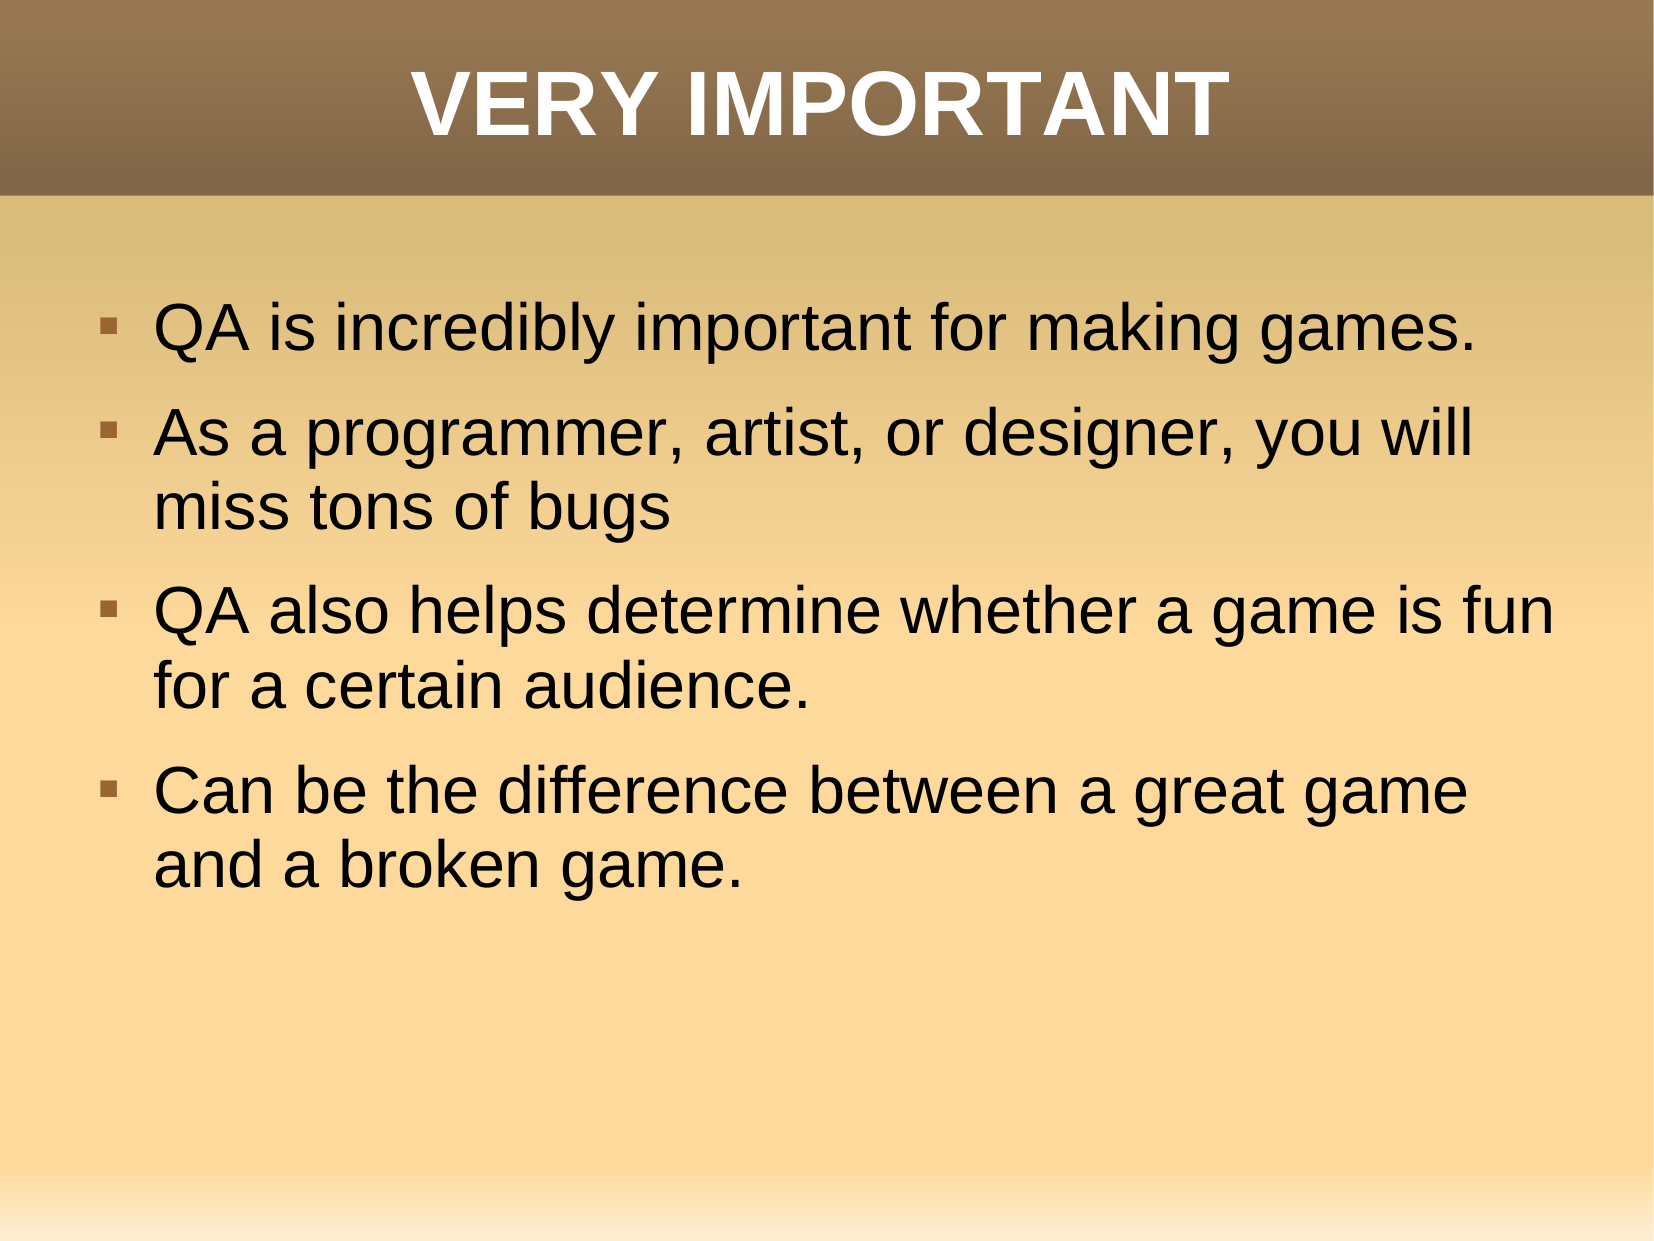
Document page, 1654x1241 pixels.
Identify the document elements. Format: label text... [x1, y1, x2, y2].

list QA is incredibly important for making games. As a programmer, artist, or designer, you will miss tons of bugs QA also helps determine whether a game is fun for a certain audience. Can be the difference between a great game and a broken game. [82, 290, 1571, 1109]
title VERY IMPORTANT [76, 0, 1565, 208]
picture [0, 0, 1654, 1241]
